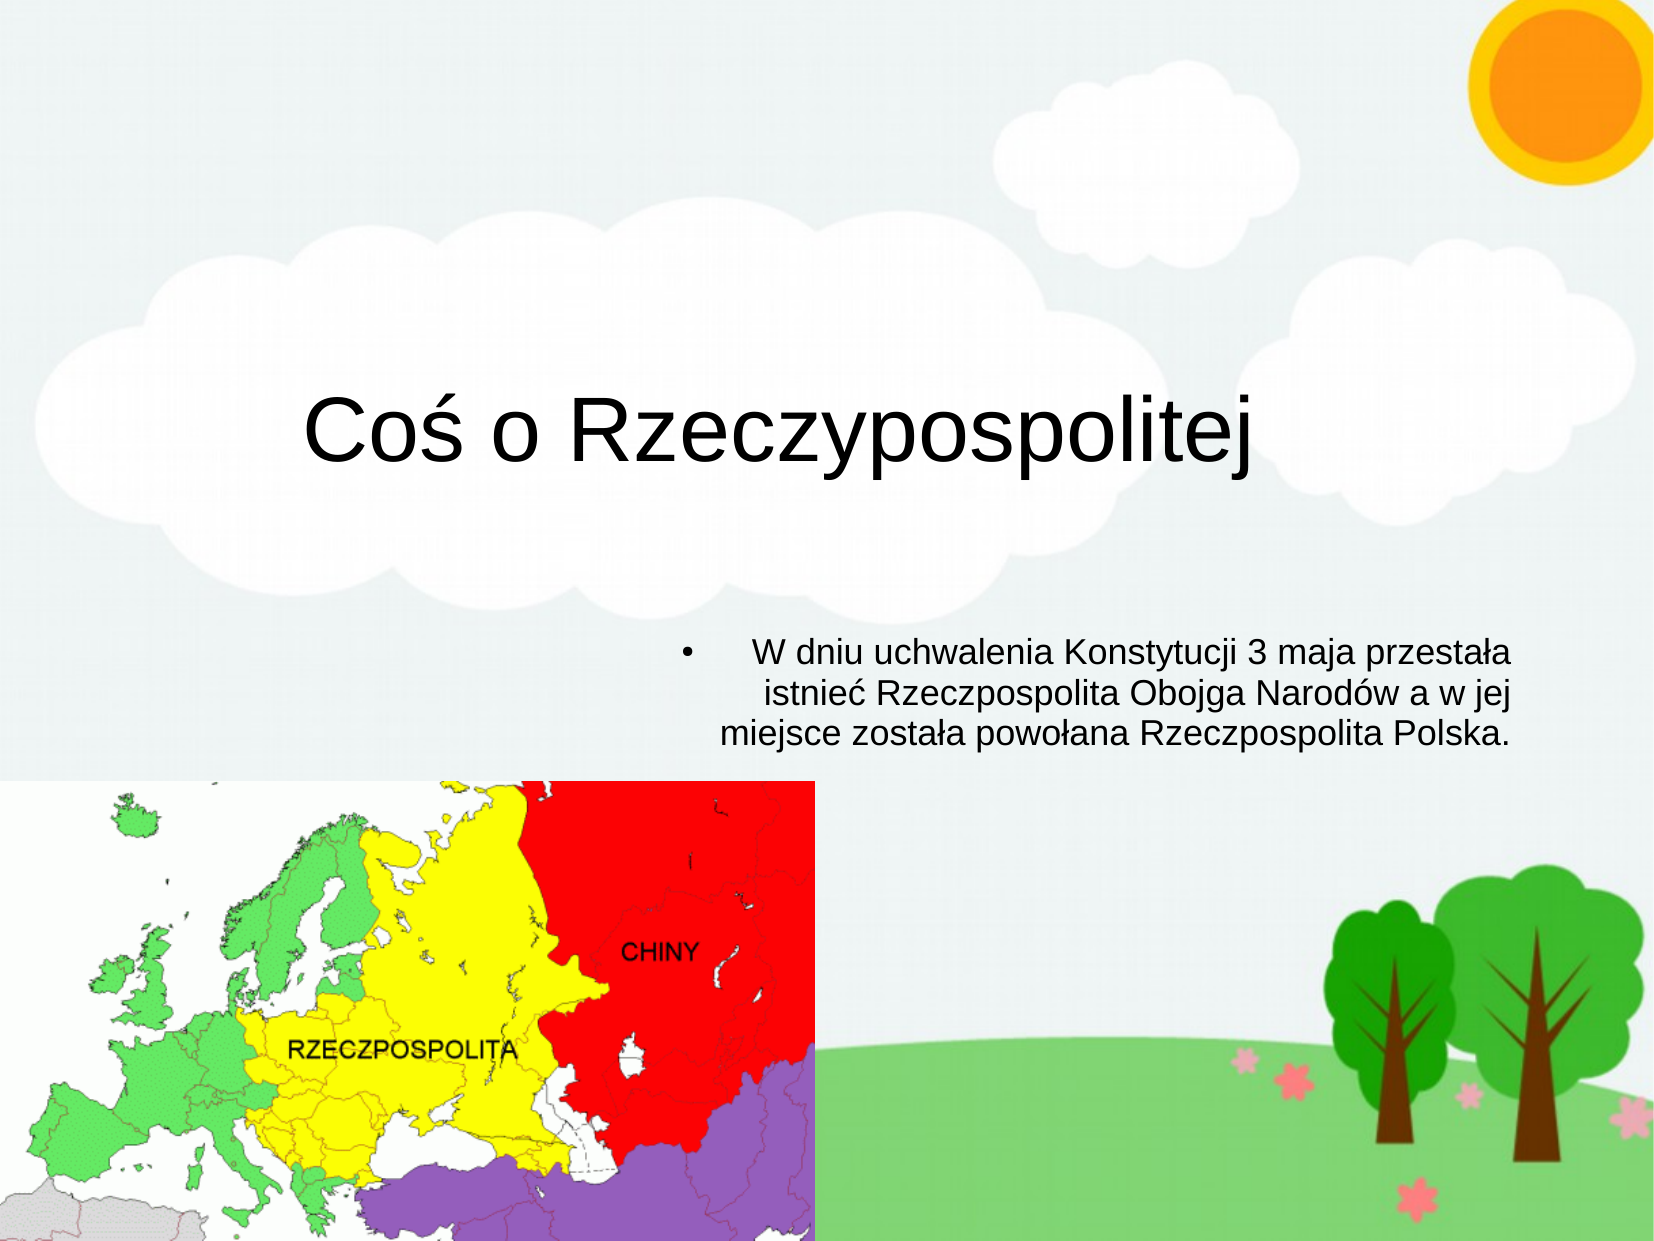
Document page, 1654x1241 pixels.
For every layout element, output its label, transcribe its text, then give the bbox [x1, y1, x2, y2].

list W dniu uchwalenia Konstytucji 3 maja przestała istnieć Rzeczpospolita Obojga Narodów a w jej miejsce została powołana Rzeczpospolita Polska. [661, 632, 1512, 792]
title Coś o Rzeczypospolitej [47, 283, 1512, 577]
picture [0, 0, 1654, 1241]
